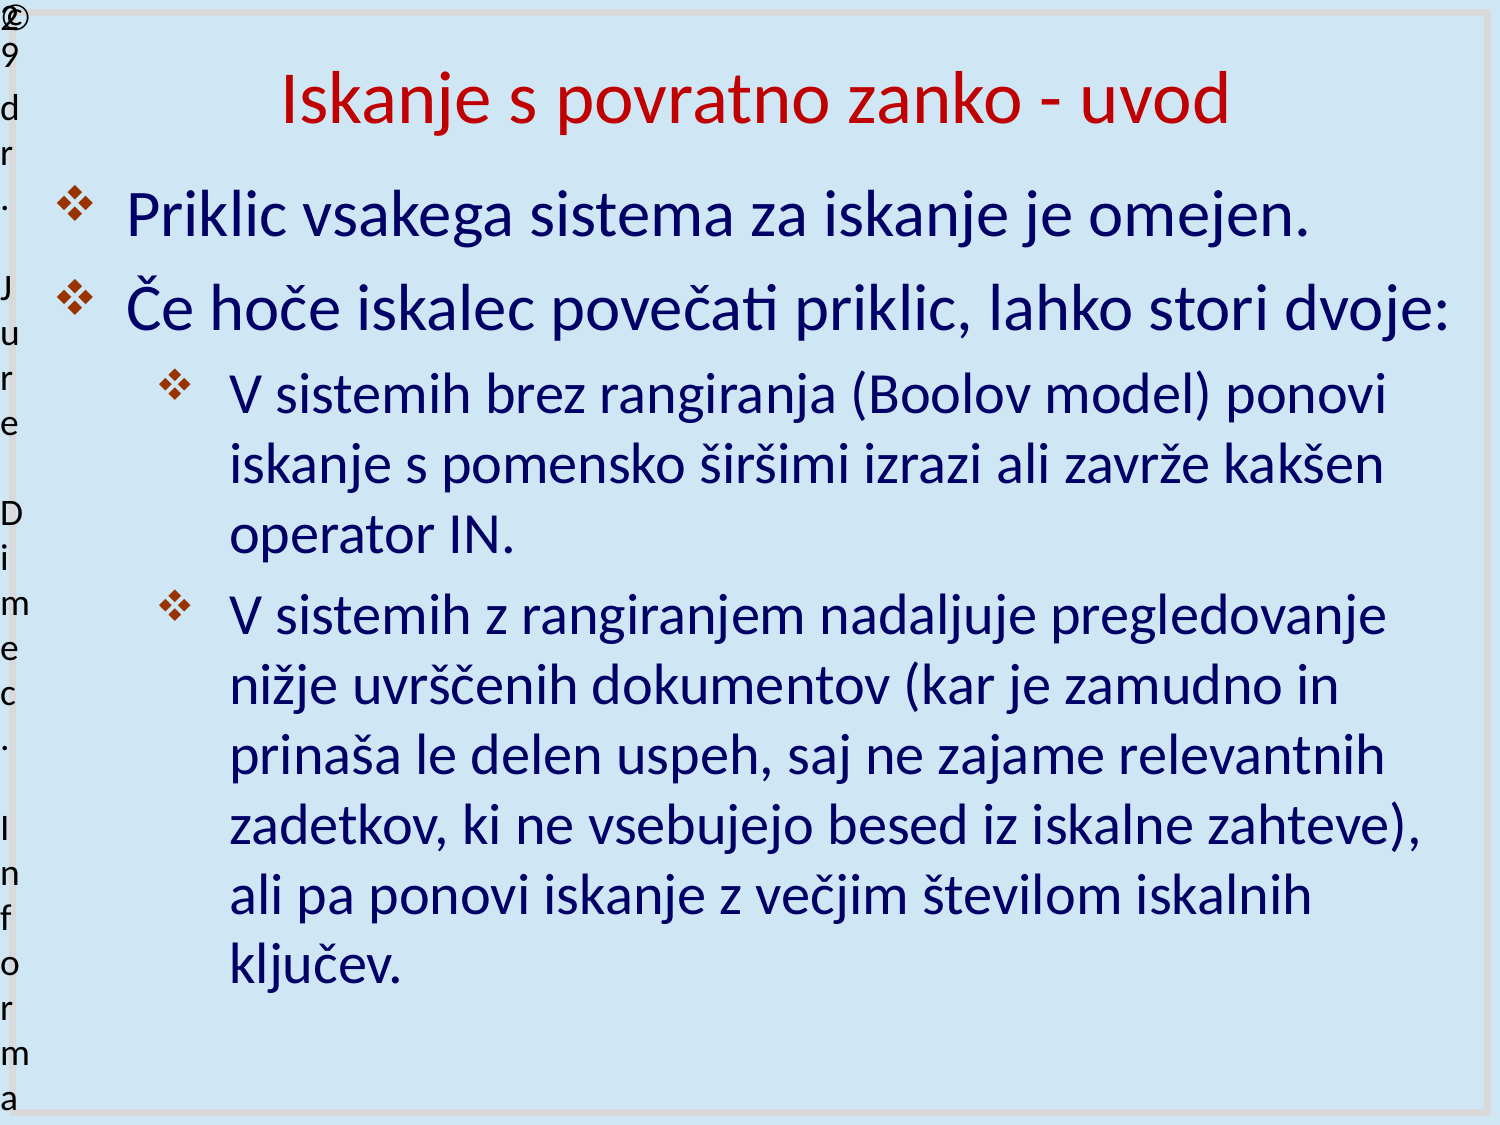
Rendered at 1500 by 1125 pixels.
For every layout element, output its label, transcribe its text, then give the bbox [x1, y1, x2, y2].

title Iskanje s povratno zanko - uvod [37, 37, 1475, 150]
list Priklic vsakega sistema za iskanje je omejen. Če hoče iskalec povečati priklic, lahko stori dvoje: V sistemih brez rangiranja (Boolov model) ponovi iskanje s pomensko širšimi izrazi ali zavrže kakšen operator IN. V sistemih z rangiranjem nadaljuje pregledovanje nižje uvrščenih dokumentov (kar je zamudno in prinaša le delen uspeh, saj ne zajame relevantnih zadetkov, ki ne vsebujejo besed iz iskalne zahteve), ali pa ponovi iskanje z večjim številom iskalnih ključev. [37, 162, 1475, 1050]
